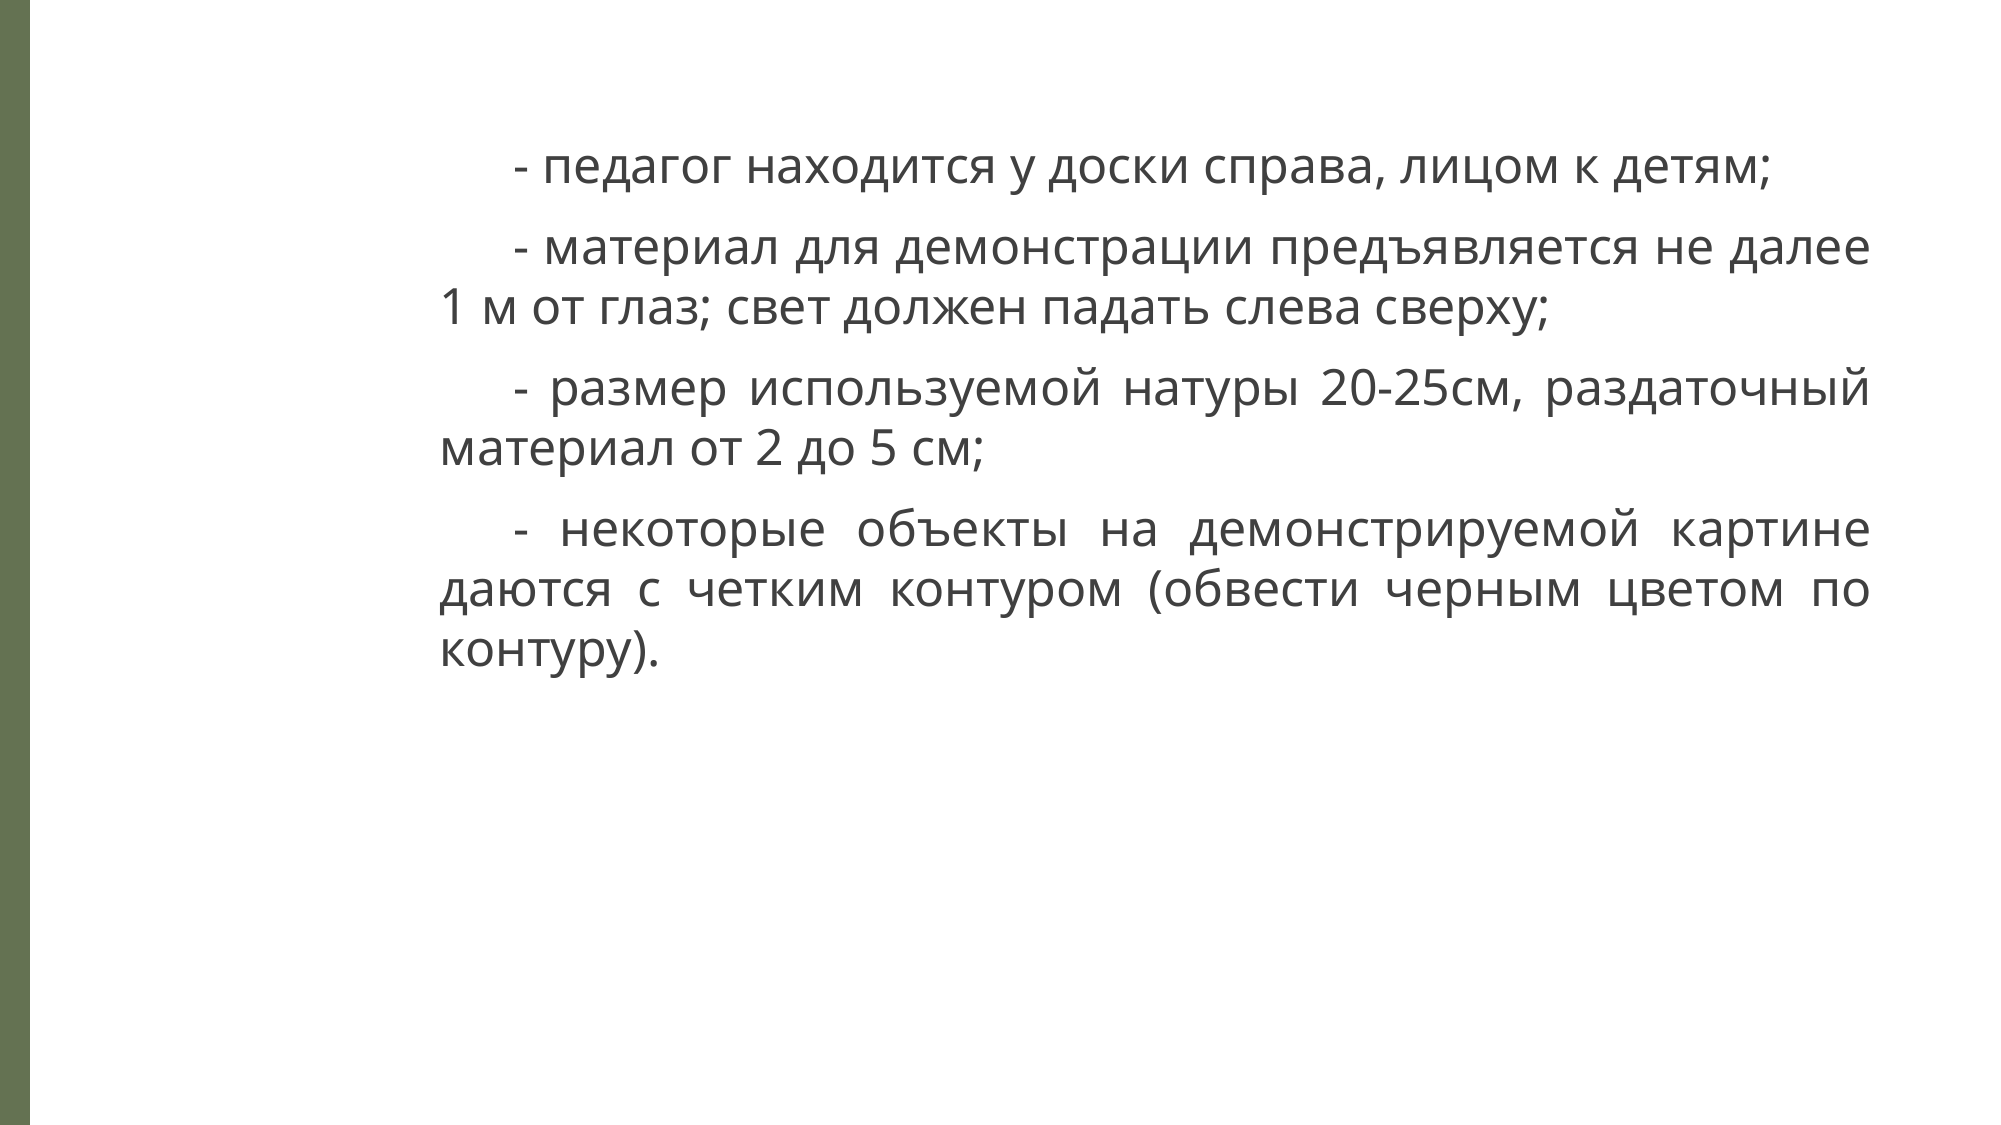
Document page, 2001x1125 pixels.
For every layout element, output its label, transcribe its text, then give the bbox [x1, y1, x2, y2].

list - педагог находится у доски справа, лицом к детям; - материал для демонстрации предъявляется не далее 1 м от глаз; свет должен падать слева сверху; - размер используемой натуры 20-25см, раздаточный материал от 2 до 5 см; - некоторые объекты на демонстрируемой картине даются с четким контуром (обвести черным цветом по контуру). [424, 118, 1888, 884]
